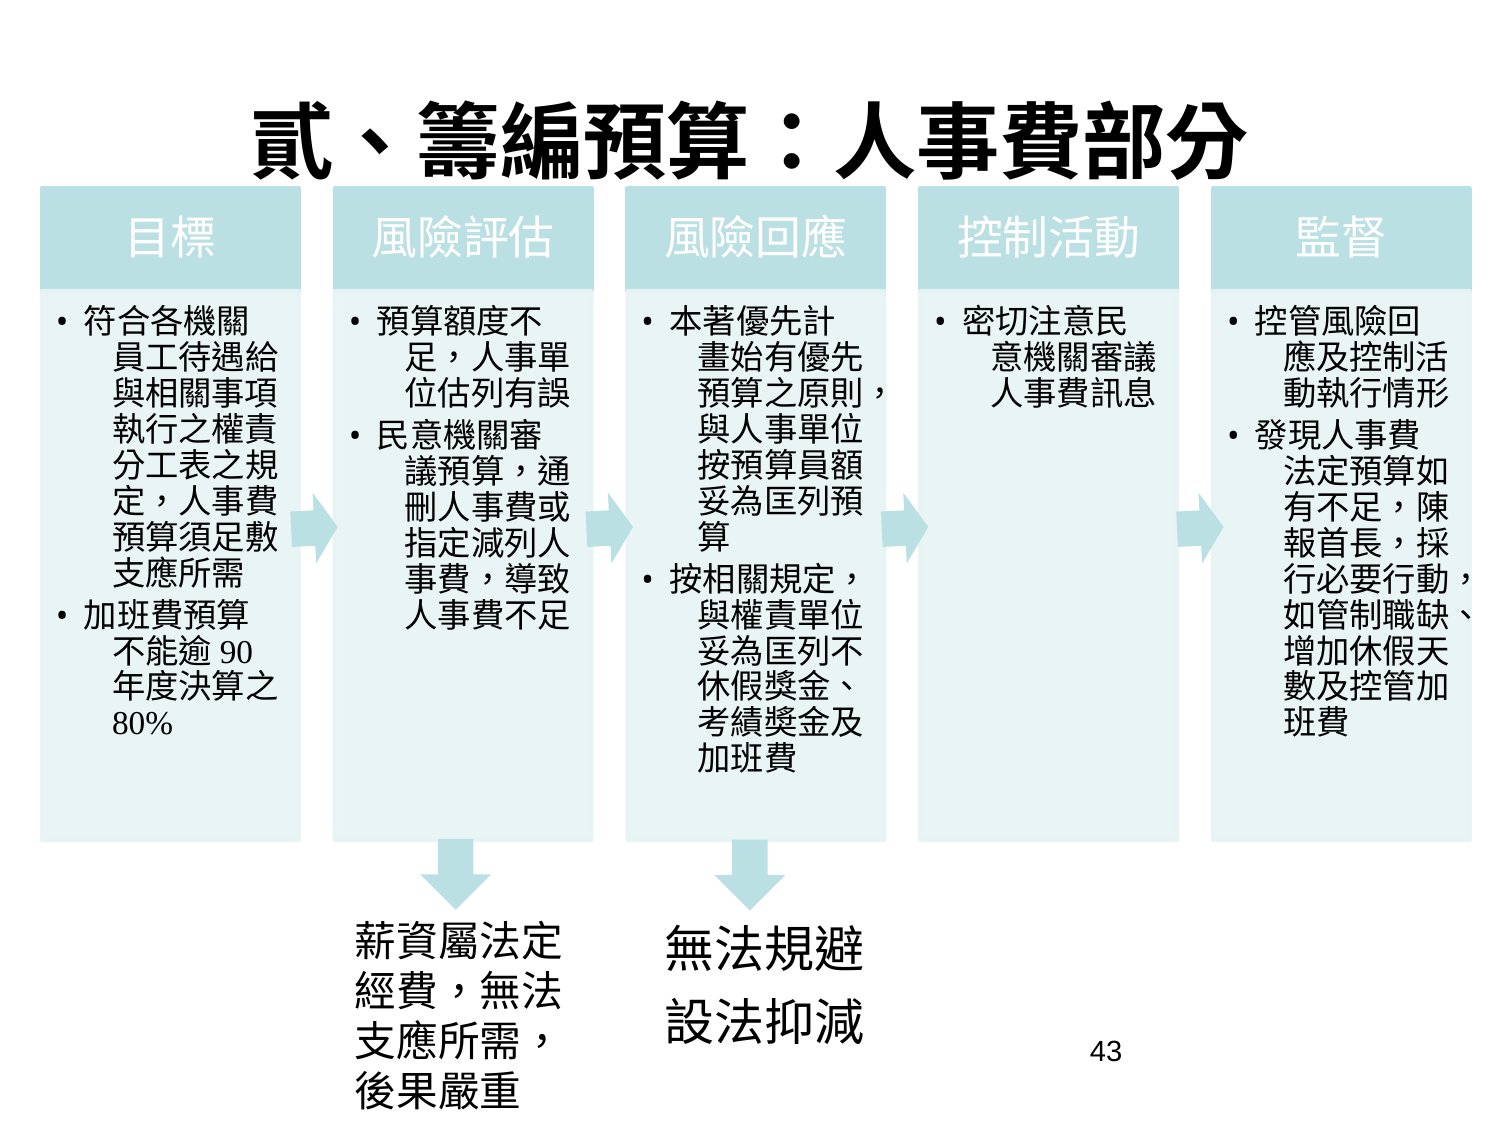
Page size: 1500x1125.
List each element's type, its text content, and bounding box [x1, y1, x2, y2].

text_box 控制活動 [920, 188, 1178, 290]
text_box 目標 [41, 188, 299, 290]
text_box 無法規避 設法抑減 [649, 909, 896, 1059]
text_box [290, 492, 338, 564]
text_box 監督 [1212, 188, 1470, 290]
text_box 符合各機關員工待遇給與相關事項執行之權責分工表之規定，人事費預算須足敷支應所需 加班費預算不能逾90年度決算之80% [41, 290, 299, 841]
text_box 43 [1074, 1024, 1426, 1103]
text_box 預算額度不足，人事單位估列有誤 民意機關審議預算，通刪人事費或指定減列人事費，導致人事費不足 [334, 290, 592, 841]
text_box [420, 838, 492, 907]
title 貳、籌編預算：人事費部分 [75, 45, 1426, 233]
text_box 風險評估 [334, 188, 592, 290]
text_box 控管風險回應及控制活動執行情形 發現人事費法定預算如有不足，陳報首長，採行必要行動，如管制職缺、增加休假天數及控管加班費 [1212, 290, 1470, 841]
text_box [585, 492, 634, 564]
text_box [1176, 492, 1224, 564]
text_box [880, 492, 929, 564]
text_box 本著優先計畫始有優先預算之原則，與人事單位按預算員額妥為匡列預算 按相關規定，與權責單位妥為匡列不休假獎金、考績奬金及加班費 [627, 290, 885, 841]
text_box [714, 839, 786, 909]
text_box 密切注意民意機關審議人事費訊息 [920, 290, 1178, 841]
text_box 薪資屬法定經費，無法支應所需，後果嚴重 [339, 907, 610, 1125]
text_box 風險回應 [627, 188, 885, 290]
